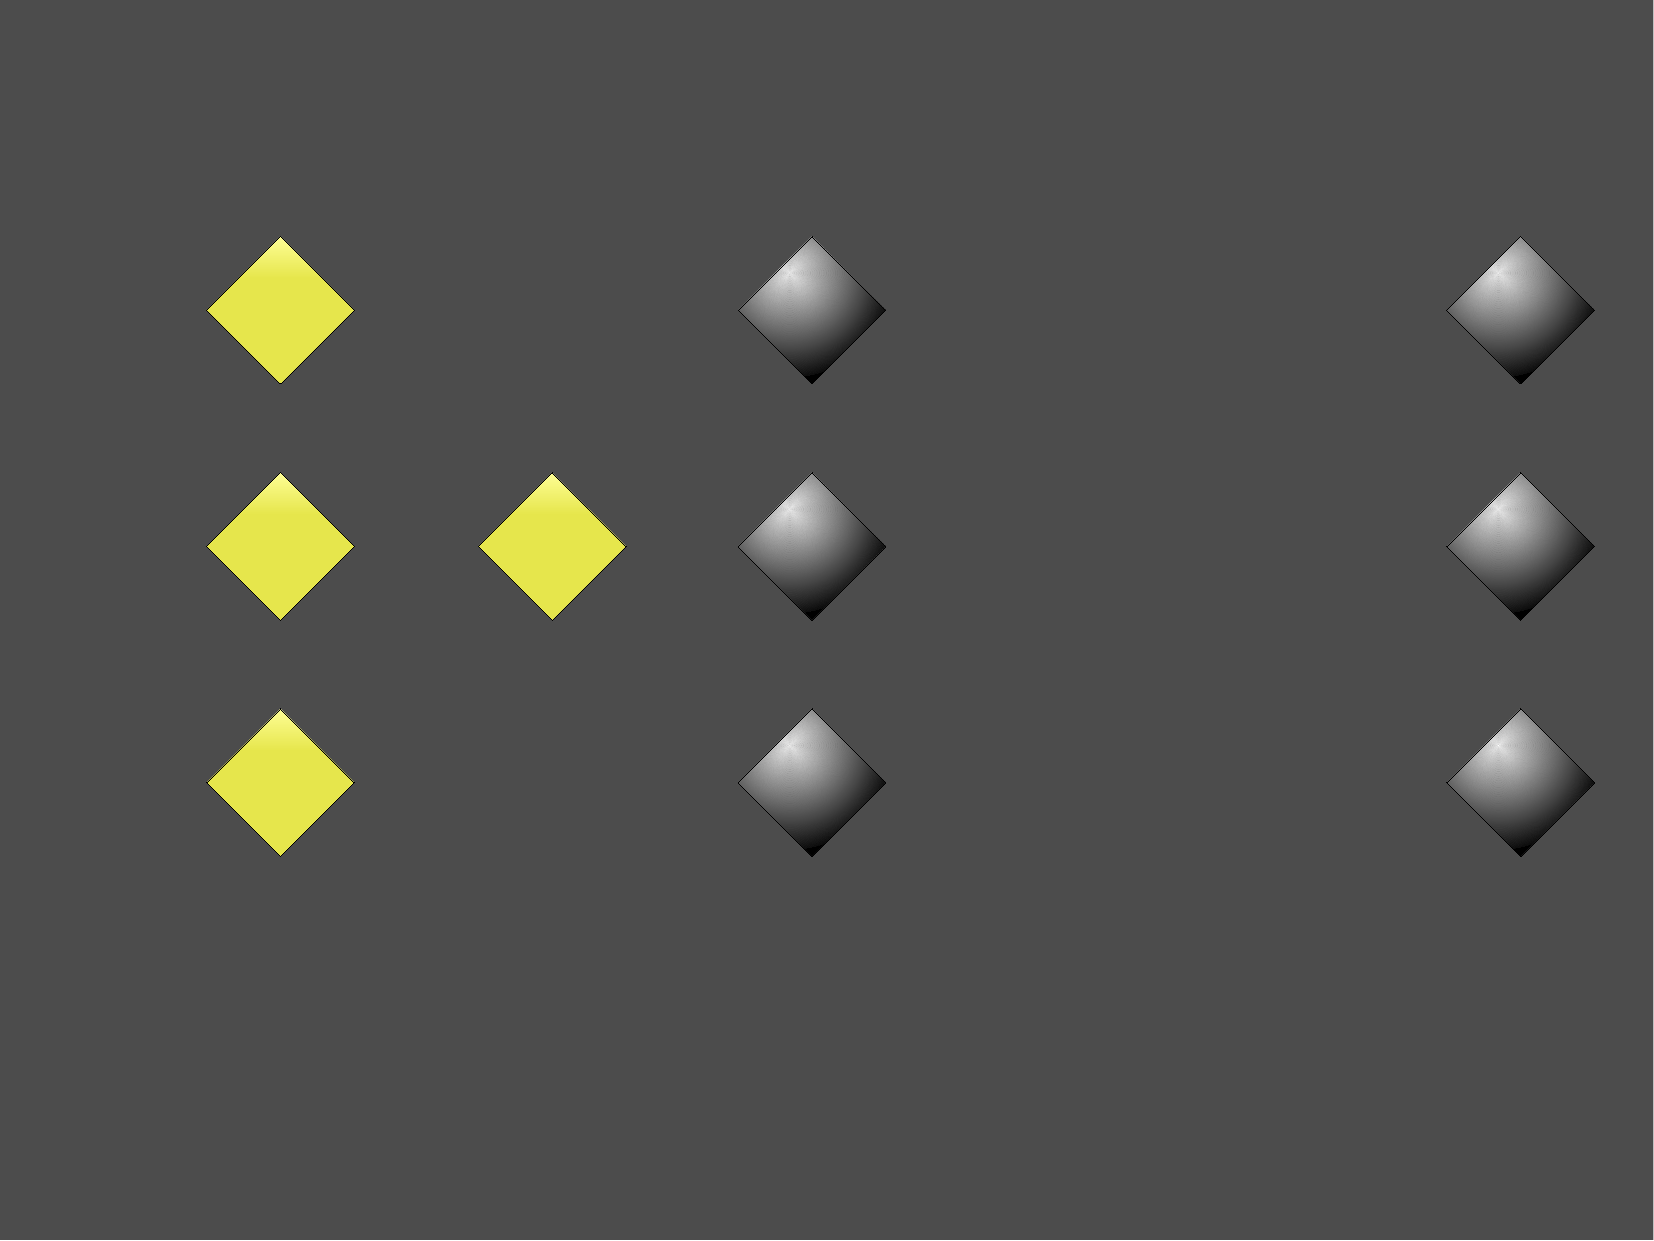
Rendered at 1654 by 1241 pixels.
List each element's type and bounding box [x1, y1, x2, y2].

text_box [738, 708, 886, 857]
text_box [478, 472, 627, 621]
text_box [738, 236, 886, 384]
text_box [206, 472, 355, 621]
text_box [206, 236, 355, 384]
text_box [1446, 708, 1595, 857]
text_box [206, 708, 355, 857]
text_box [1446, 236, 1595, 384]
text_box [1446, 472, 1595, 621]
text_box [738, 472, 886, 621]
